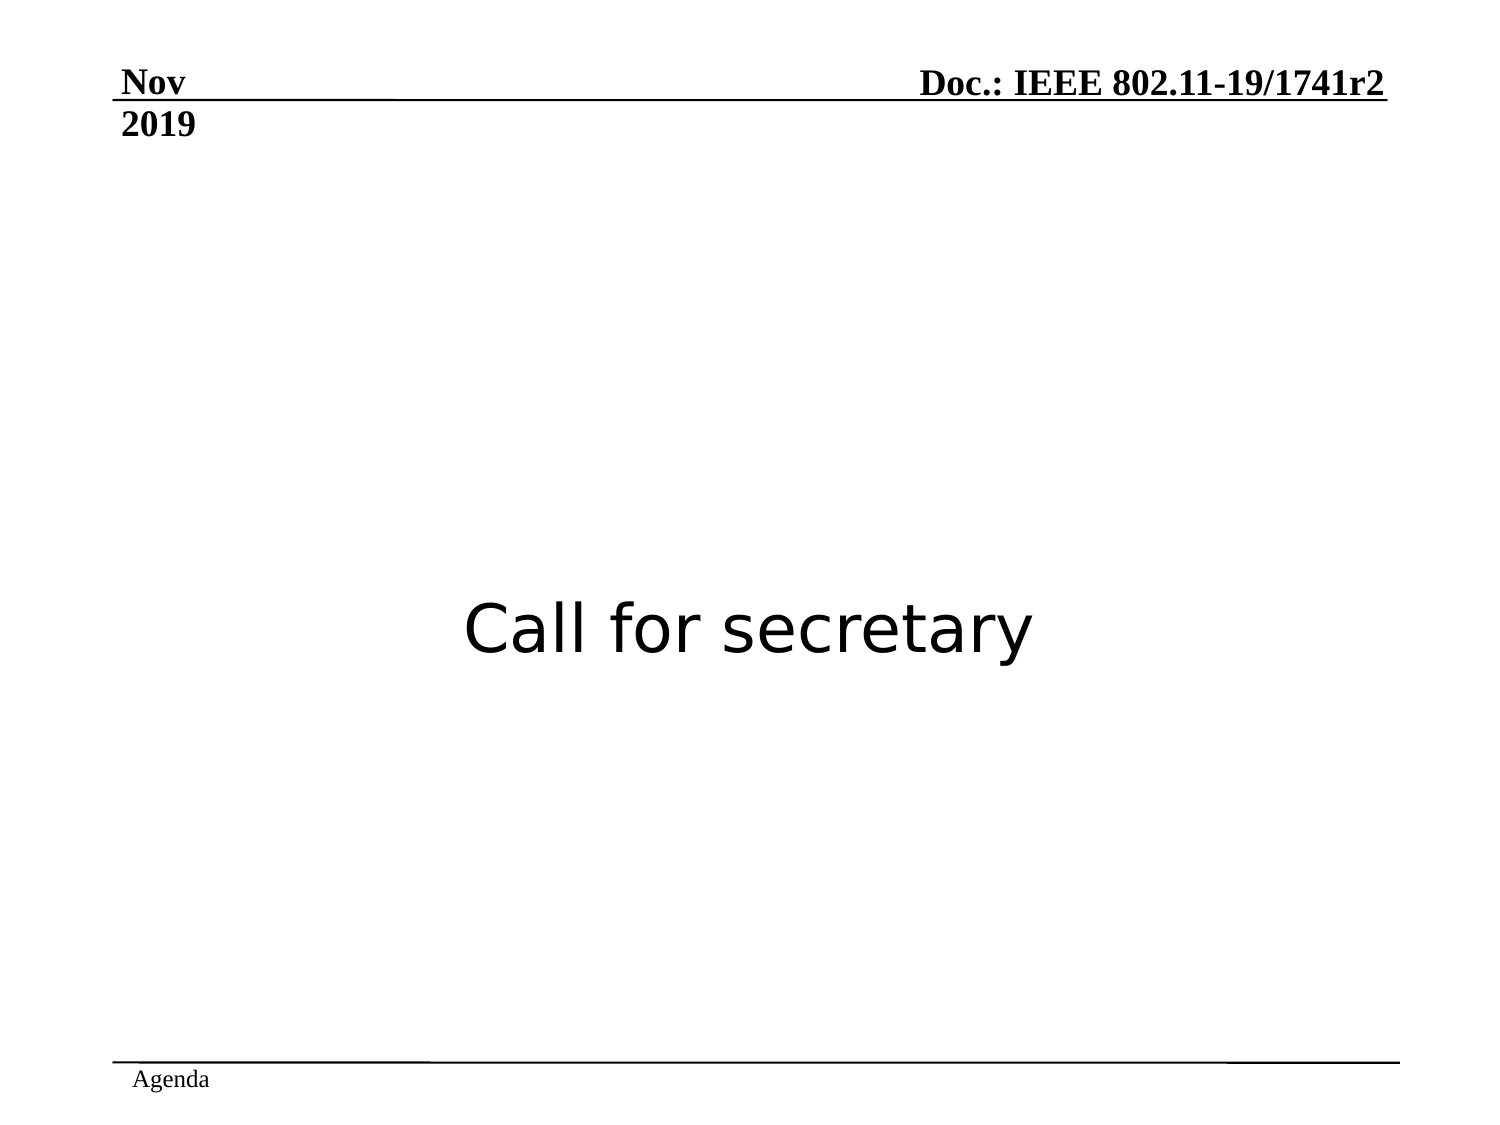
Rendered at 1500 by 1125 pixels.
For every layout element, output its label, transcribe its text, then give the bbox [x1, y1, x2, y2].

text_box Call for secretary [74, 585, 1425, 666]
text_box Nov 2019 [106, 53, 283, 107]
